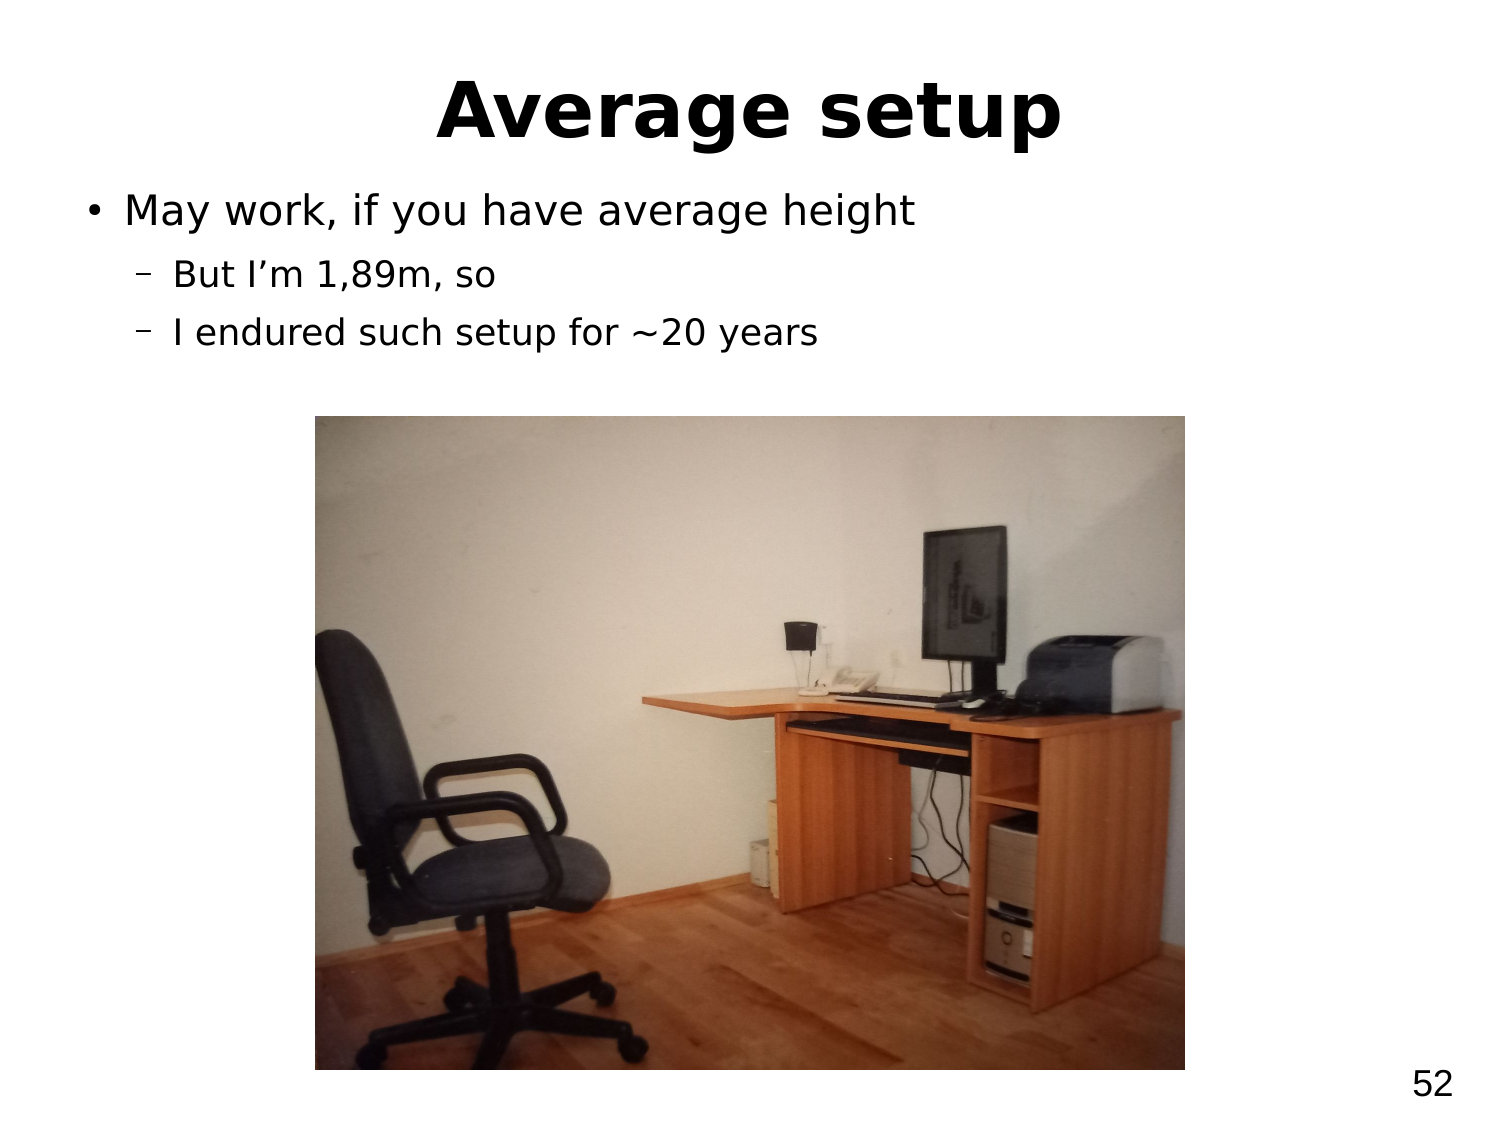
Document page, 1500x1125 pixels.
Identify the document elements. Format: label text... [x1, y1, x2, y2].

title Average setup [75, 44, 1425, 177]
list May work, if you have average height But I’m 1,89m, so I endured such setup for ~20 years [75, 186, 1425, 355]
picture [315, 416, 1185, 1070]
